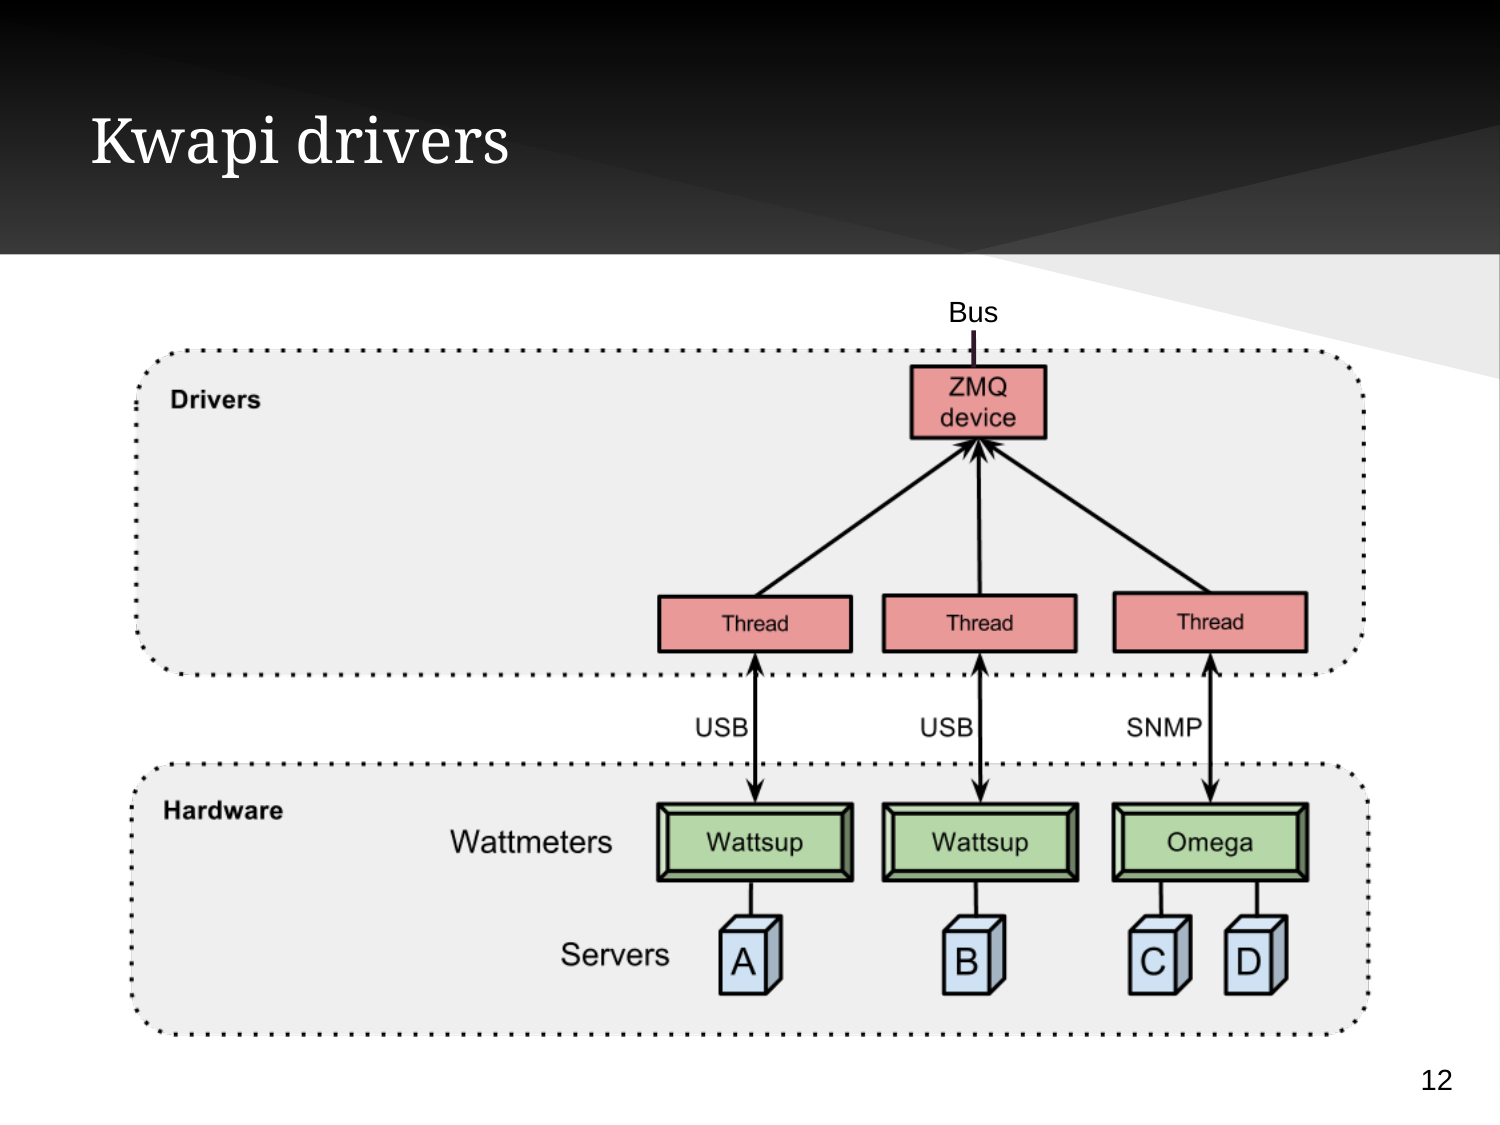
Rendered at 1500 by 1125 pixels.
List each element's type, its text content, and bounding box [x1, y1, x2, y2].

title Kwapi drivers [75, 45, 1425, 233]
text_box 12 [1405, 1046, 1471, 1097]
text_box Bus [837, 278, 1110, 331]
picture [102, 330, 1398, 1061]
